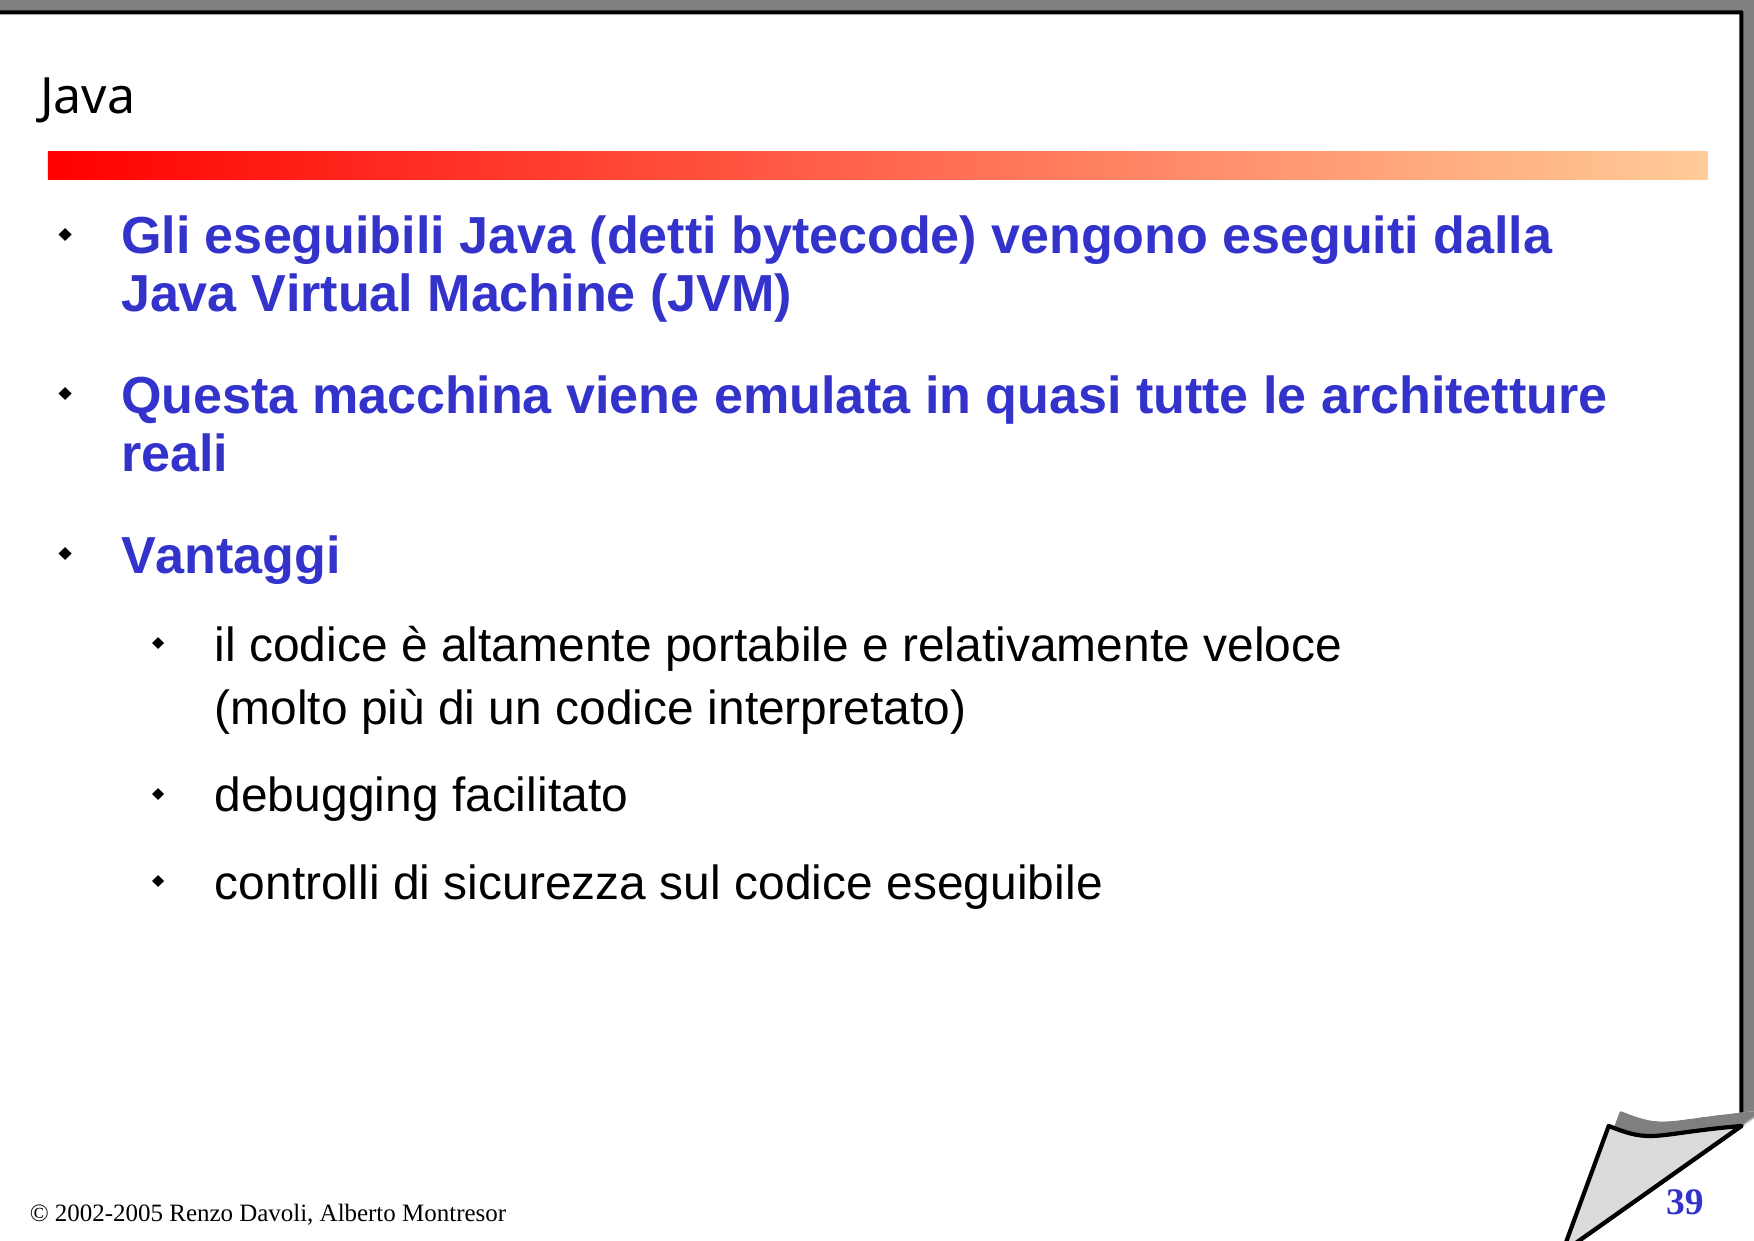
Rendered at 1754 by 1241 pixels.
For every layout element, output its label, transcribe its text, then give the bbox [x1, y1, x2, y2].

title Java [40, 49, 1714, 144]
list Gli eseguibili Java (detti bytecode) vengono eseguiti dalla Java Virtual Machine (JVM) Questa macchina viene emulata in quasi tutte le architetture reali Vantaggi il codice è altamente portabile e relativamente veloce (molto più di un codice interpretato) debugging facilitato controlli di sicurezza sul codice eseguibile [58, 206, 1696, 938]
